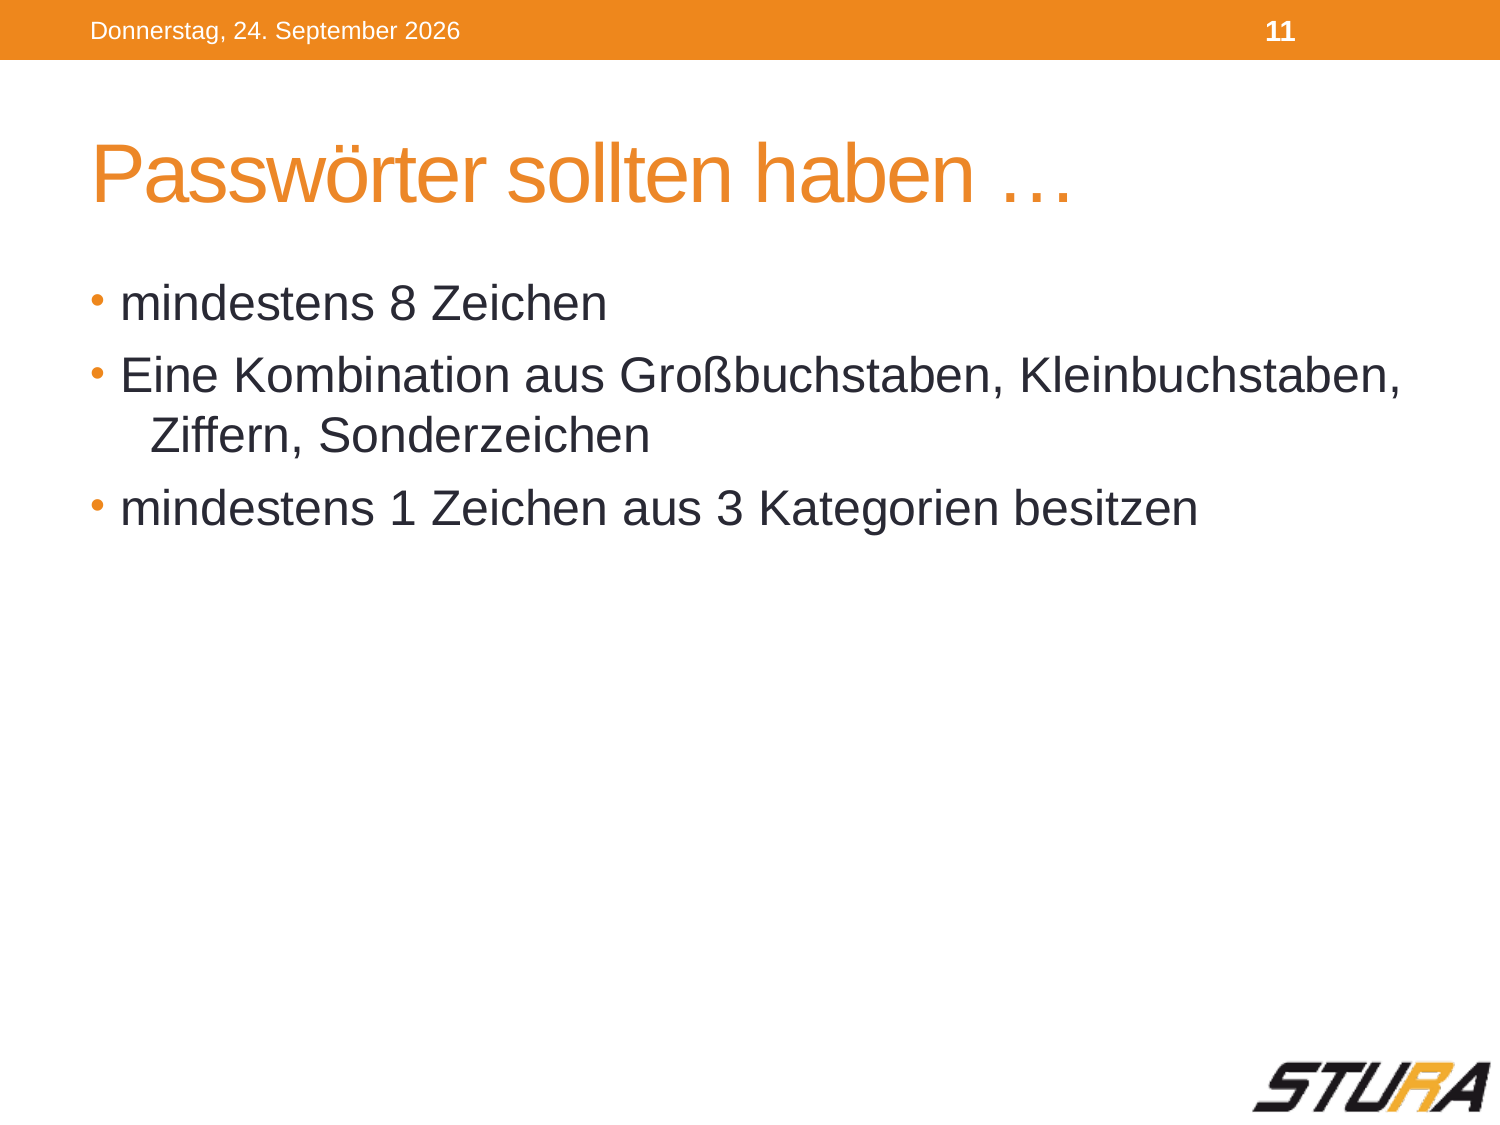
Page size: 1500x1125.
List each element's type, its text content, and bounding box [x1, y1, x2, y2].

text_box Mittwoch, 21. September 16 [75, 3, 550, 57]
list mindestens 8 Zeichen Eine Kombination aus Großbuchstaben, Kleinbuchstaben, Ziffern, Sonderzeichen mindestens 1 Zeichen aus 3 Kategorien besitzen [75, 262, 1426, 639]
title Passwörter sollten haben … [75, 87, 1426, 251]
text_box ‹Nr.› [1250, 3, 1426, 57]
